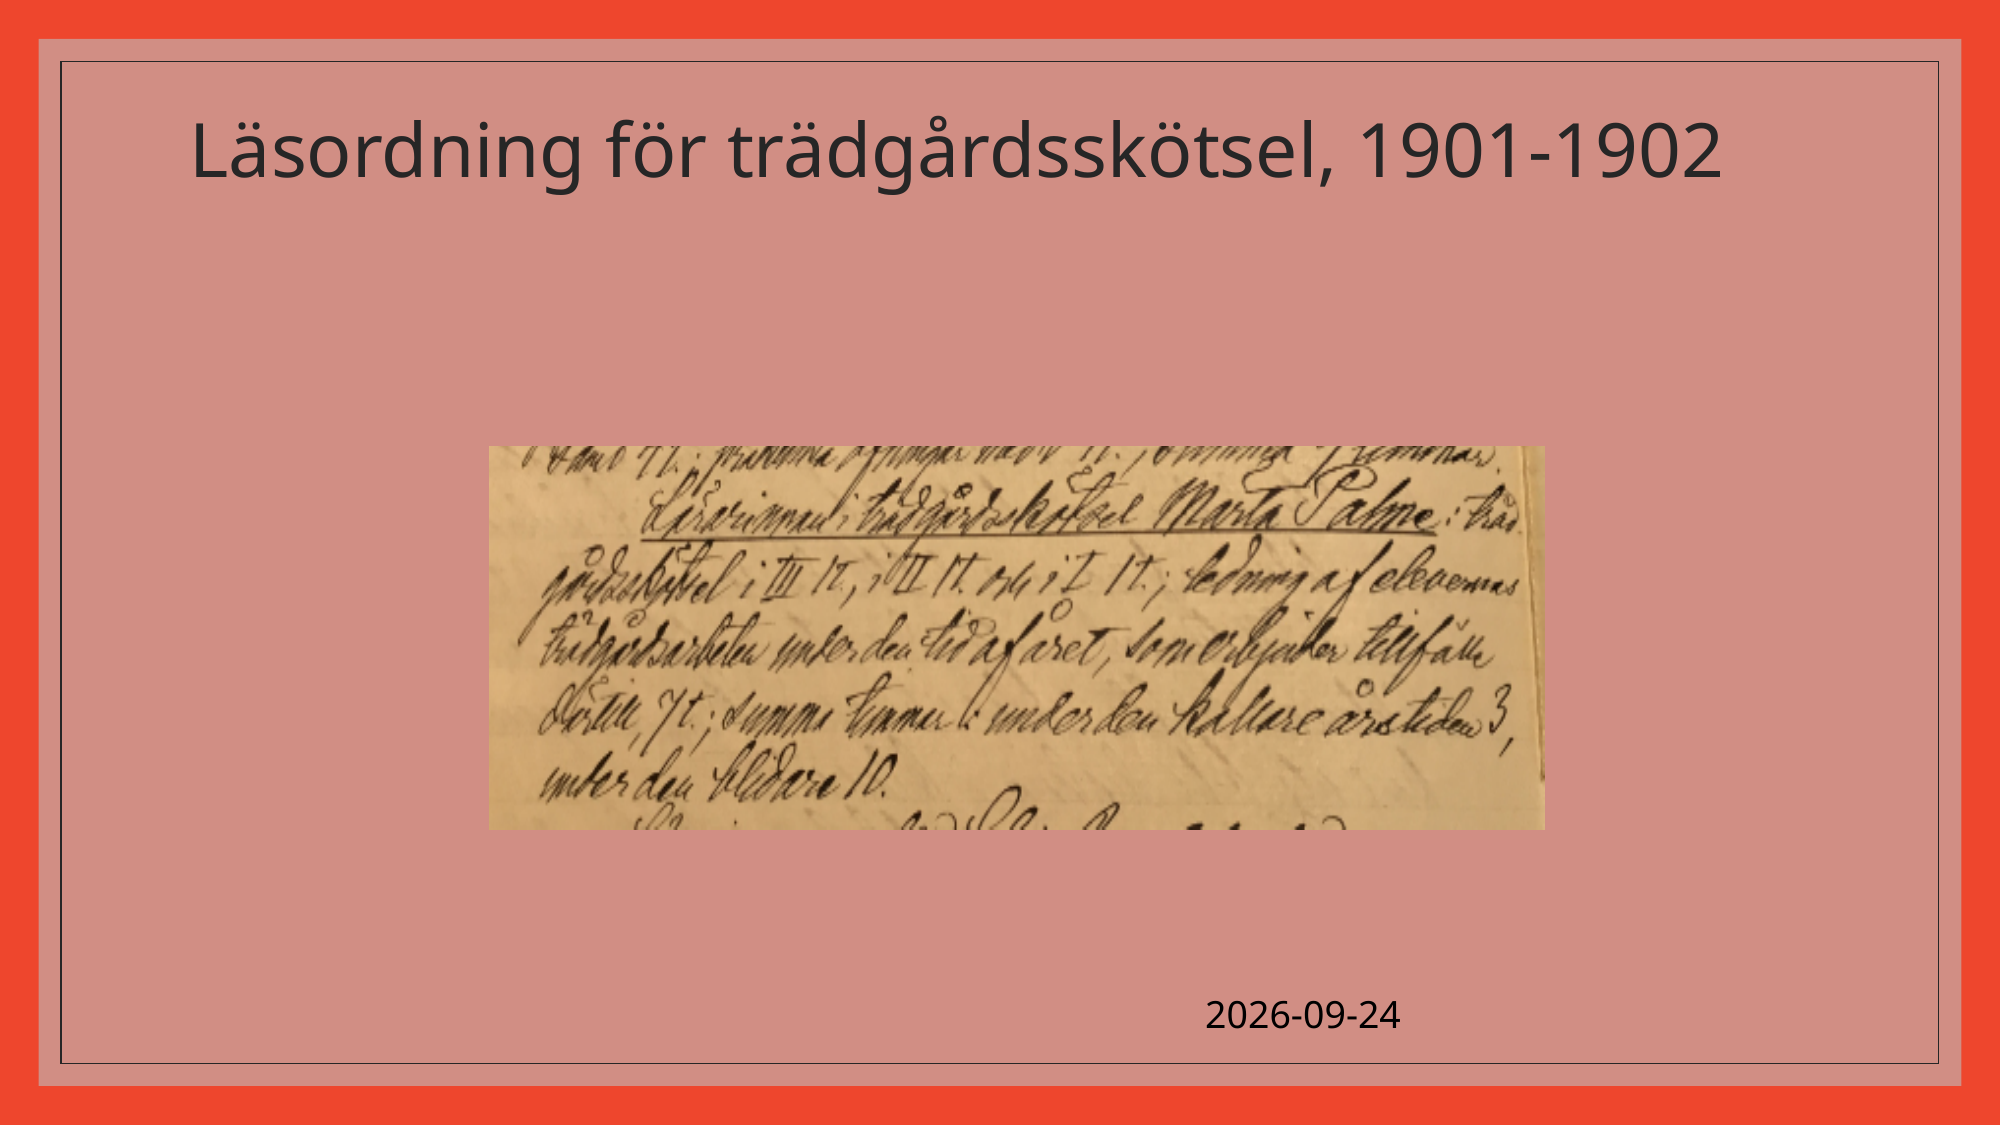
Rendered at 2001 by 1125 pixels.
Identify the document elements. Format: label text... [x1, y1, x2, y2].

title Läsordning för trädgårdsskötsel, 1901-1902 [174, 105, 1825, 331]
picture [489, 446, 1545, 830]
slide_number 2020-10-11 [1190, 990, 1665, 1050]
